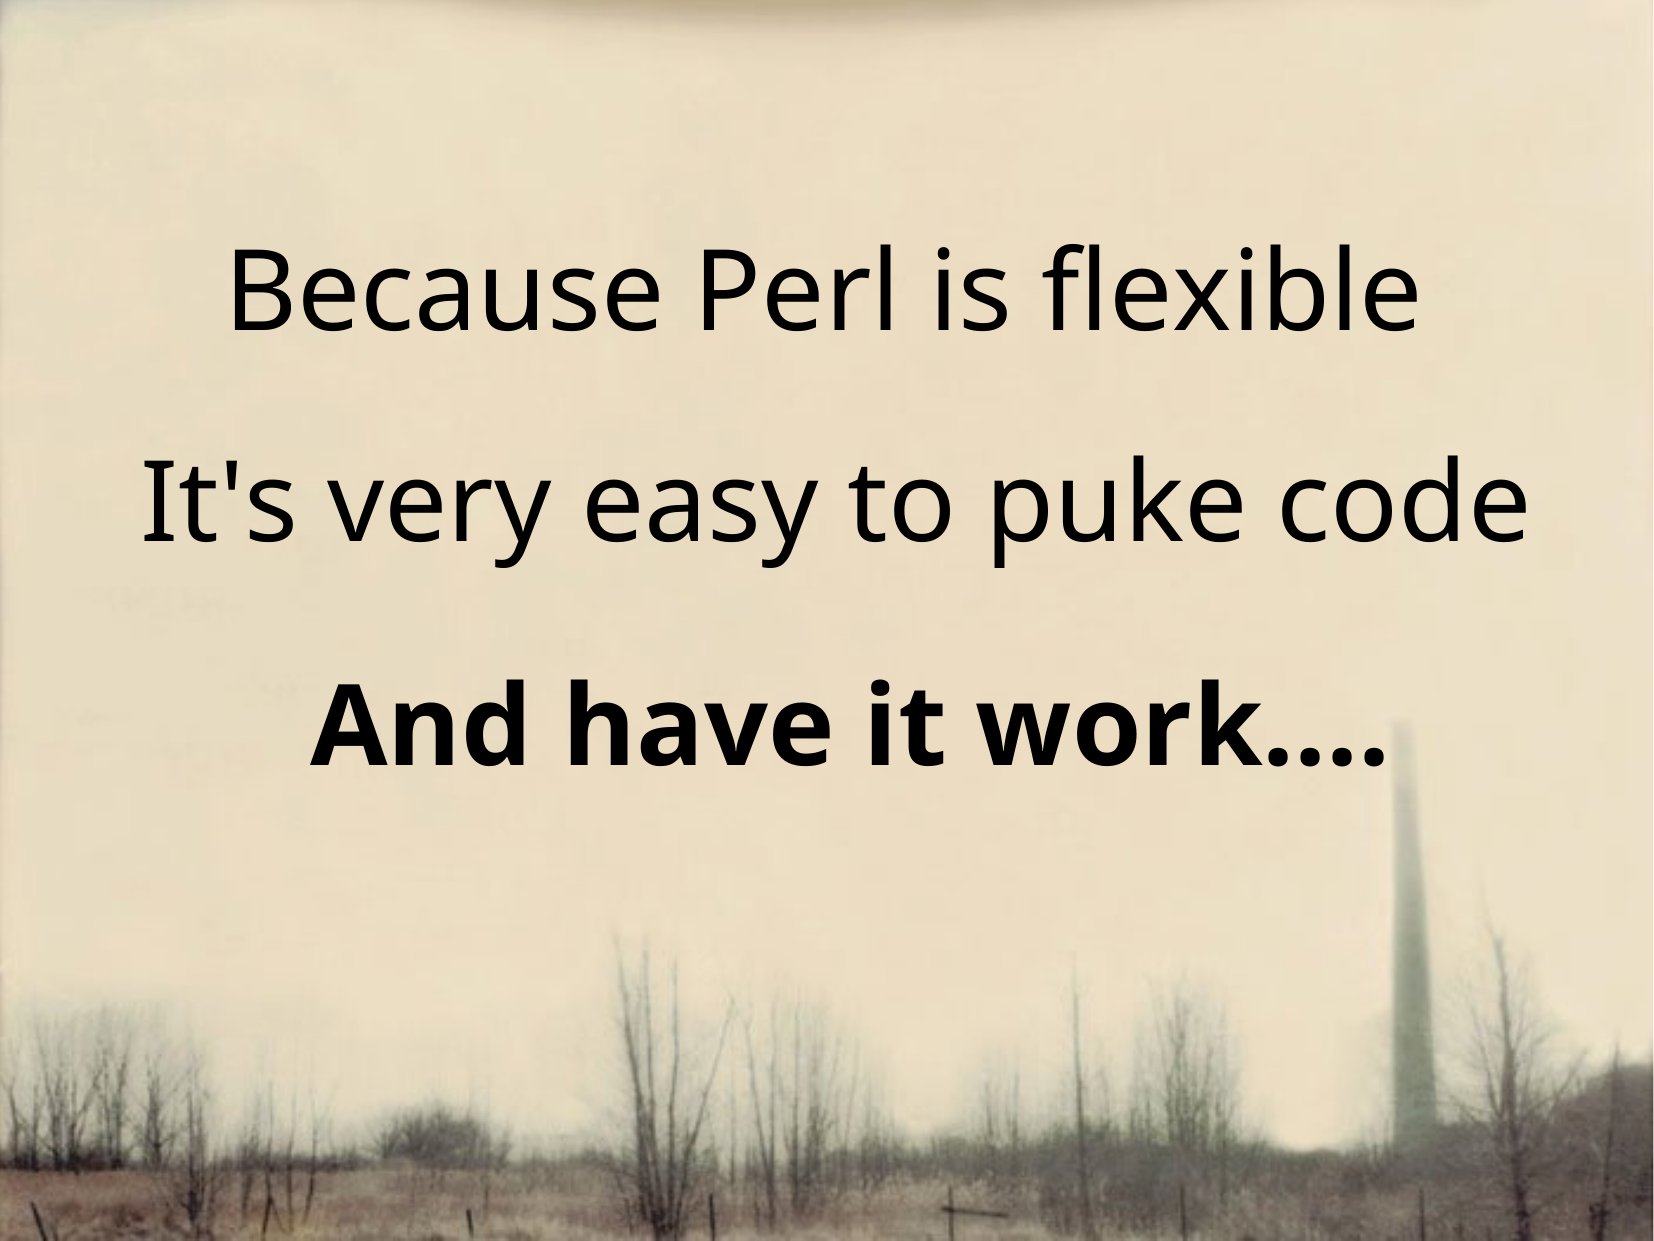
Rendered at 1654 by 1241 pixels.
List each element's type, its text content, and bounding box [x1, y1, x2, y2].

text_box Because Perl is flexible [224, 210, 1387, 341]
text_box It's very easy to puke code [140, 421, 1469, 552]
text_box And have it work.... [310, 645, 1336, 777]
picture [0, 0, 1654, 1241]
